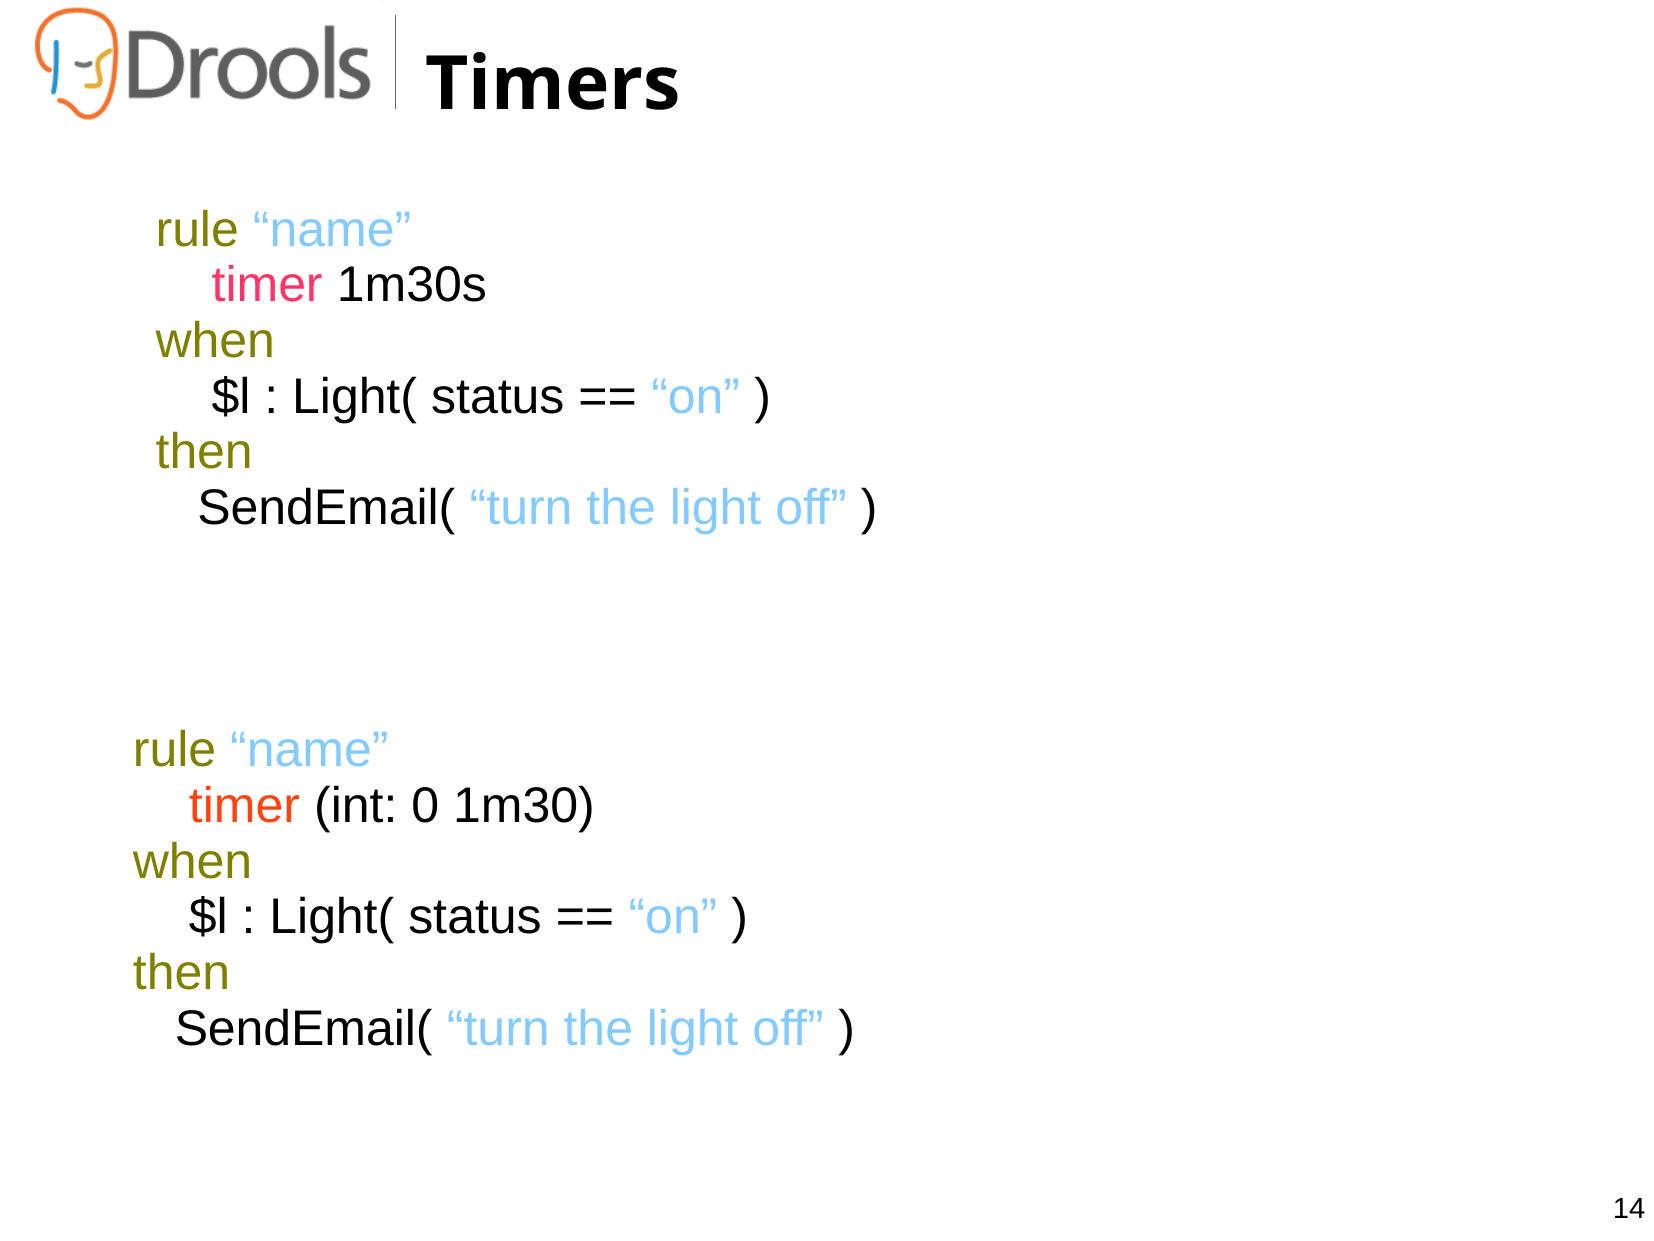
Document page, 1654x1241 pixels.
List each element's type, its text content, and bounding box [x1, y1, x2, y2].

text_box rule “name” timer (int: 0 1m30) when $l : Light( status == “on” ) then SendEmail( “turn the light off” ) [118, 713, 871, 1064]
text_box rule “name” timer 1m30s when $l : Light( status == “on” ) then SendEmail( “turn the light off” ) [140, 193, 893, 543]
title Timers [410, 17, 1640, 139]
picture [29, 0, 384, 126]
